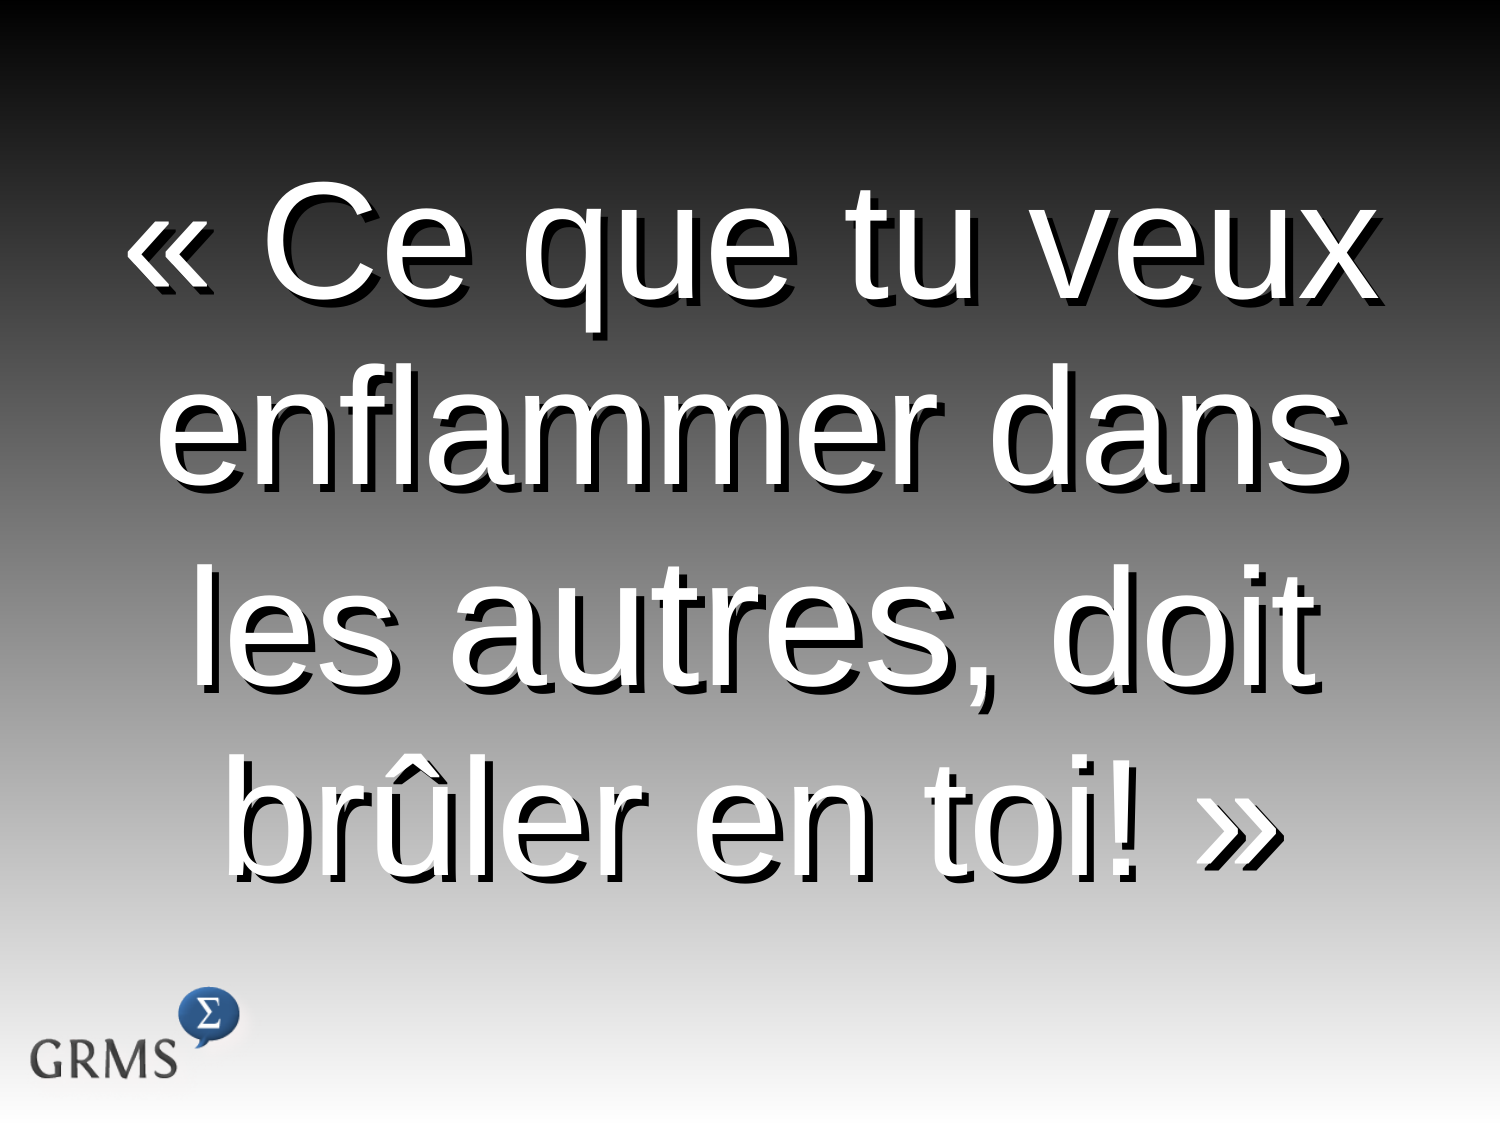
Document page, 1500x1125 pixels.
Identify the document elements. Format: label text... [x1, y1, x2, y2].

title « Ce que tu veux enflammer dans les autres, doit brûler en toi! » [66, 138, 1437, 913]
picture [16, 974, 267, 1107]
